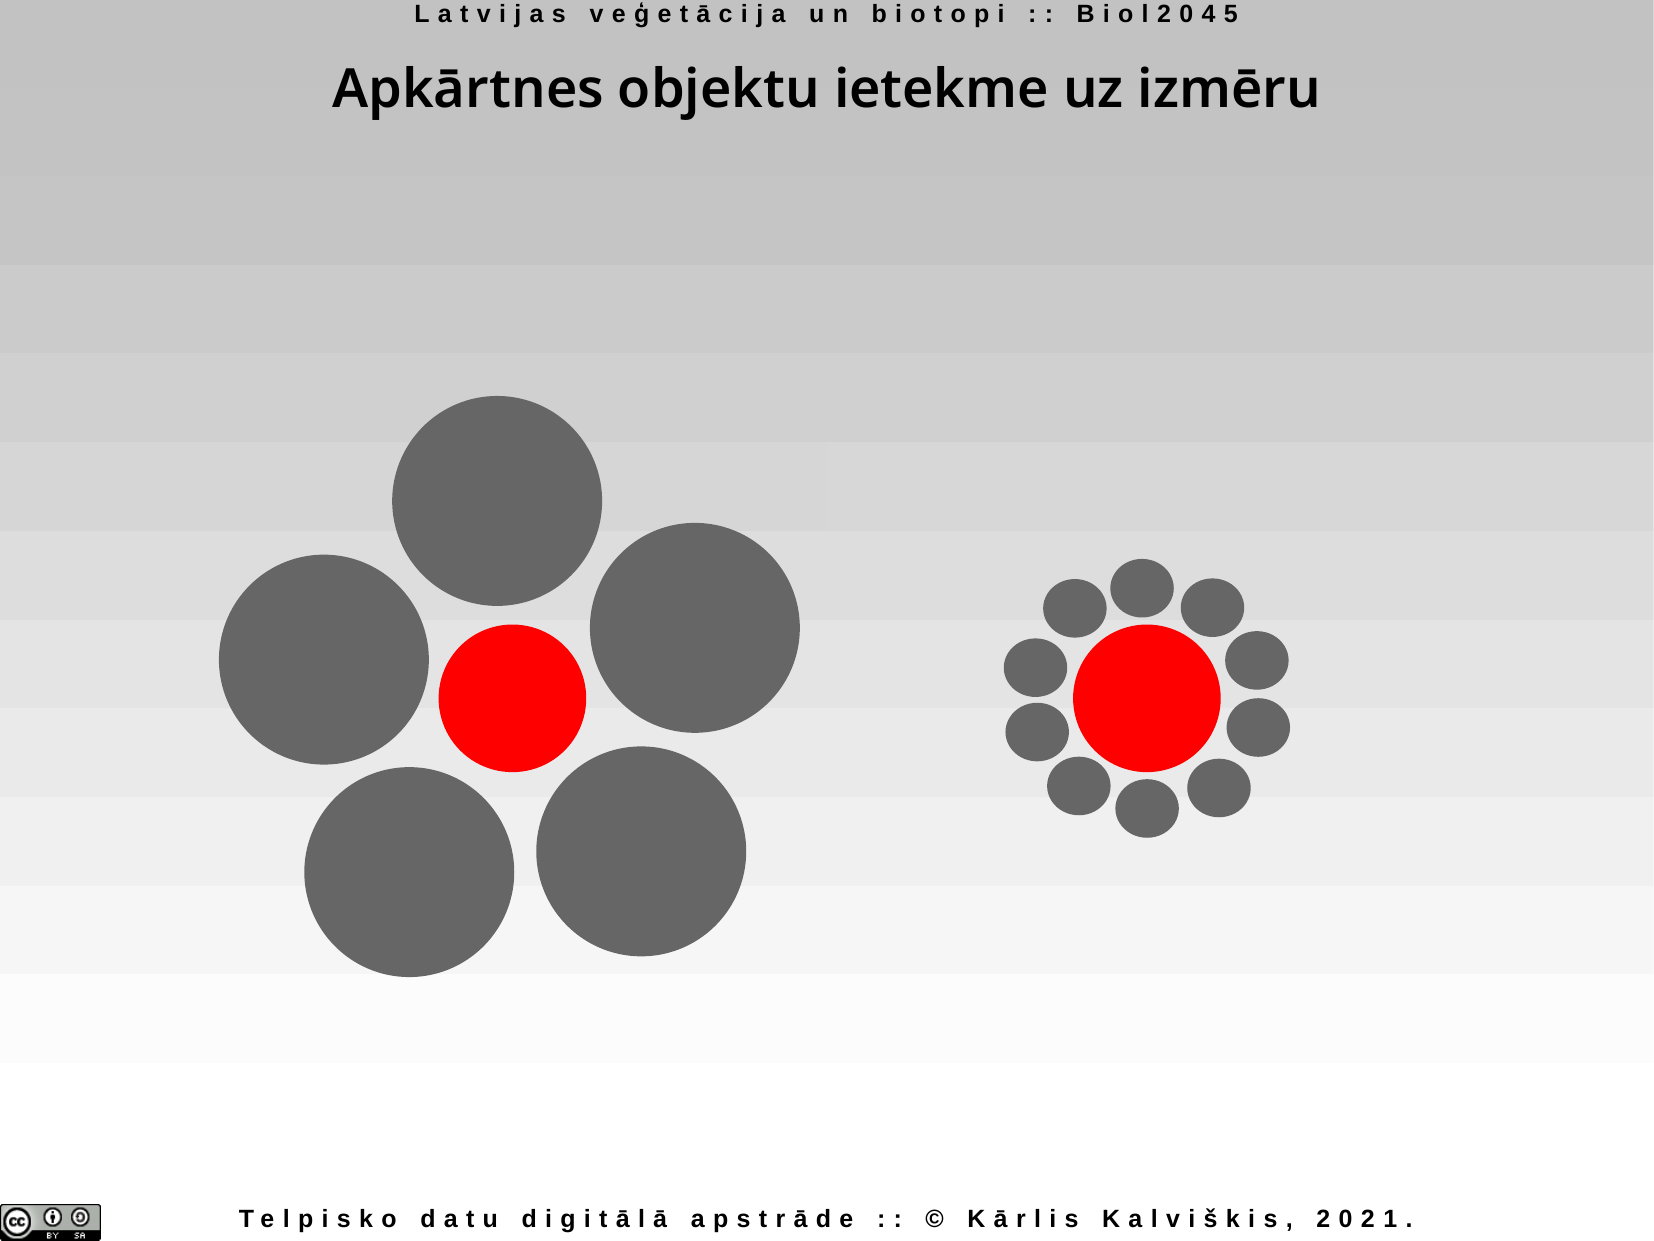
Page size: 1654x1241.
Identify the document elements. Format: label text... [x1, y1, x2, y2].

text_box [304, 767, 515, 978]
text_box [589, 522, 800, 733]
text_box [1005, 702, 1069, 762]
text_box [1073, 624, 1221, 773]
text_box [1225, 631, 1289, 690]
text_box [1115, 779, 1179, 838]
text_box [1180, 578, 1245, 637]
text_box [1226, 698, 1291, 757]
picture [0, 0, 1654, 1241]
text_box [392, 395, 603, 606]
text_box [438, 624, 587, 773]
text_box [1047, 756, 1111, 816]
text_box [536, 746, 747, 957]
text_box [1110, 558, 1174, 618]
text_box [1187, 758, 1251, 818]
text_box [1003, 638, 1068, 697]
text_box [218, 554, 429, 765]
text_box [1043, 579, 1107, 638]
title Apkārtnes objektu ietekme uz izmēru [29, 49, 1625, 315]
